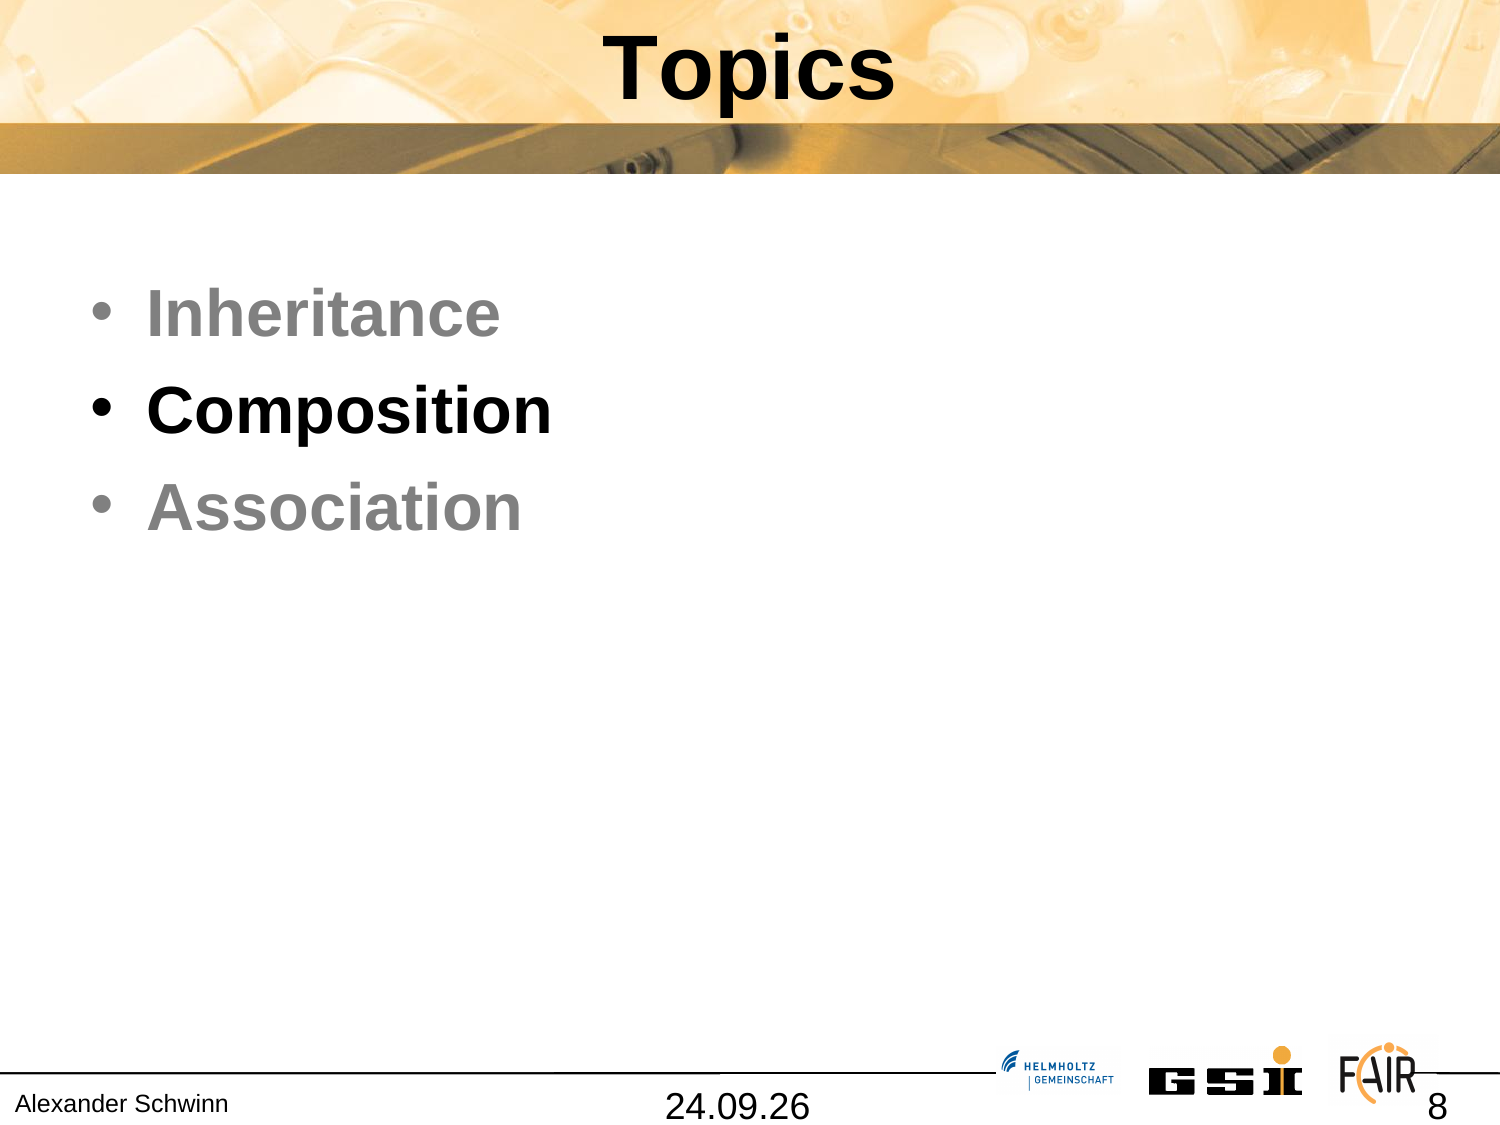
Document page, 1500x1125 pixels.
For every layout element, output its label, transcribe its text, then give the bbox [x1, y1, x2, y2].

picture [0, 126, 1500, 175]
title Topics [0, 0, 1500, 126]
picture [1433, 1095, 1439, 1104]
picture [1149, 1046, 1302, 1095]
picture [1328, 1034, 1439, 1106]
picture [996, 1046, 1121, 1095]
list Inheritance Composition Association [75, 262, 1426, 1006]
